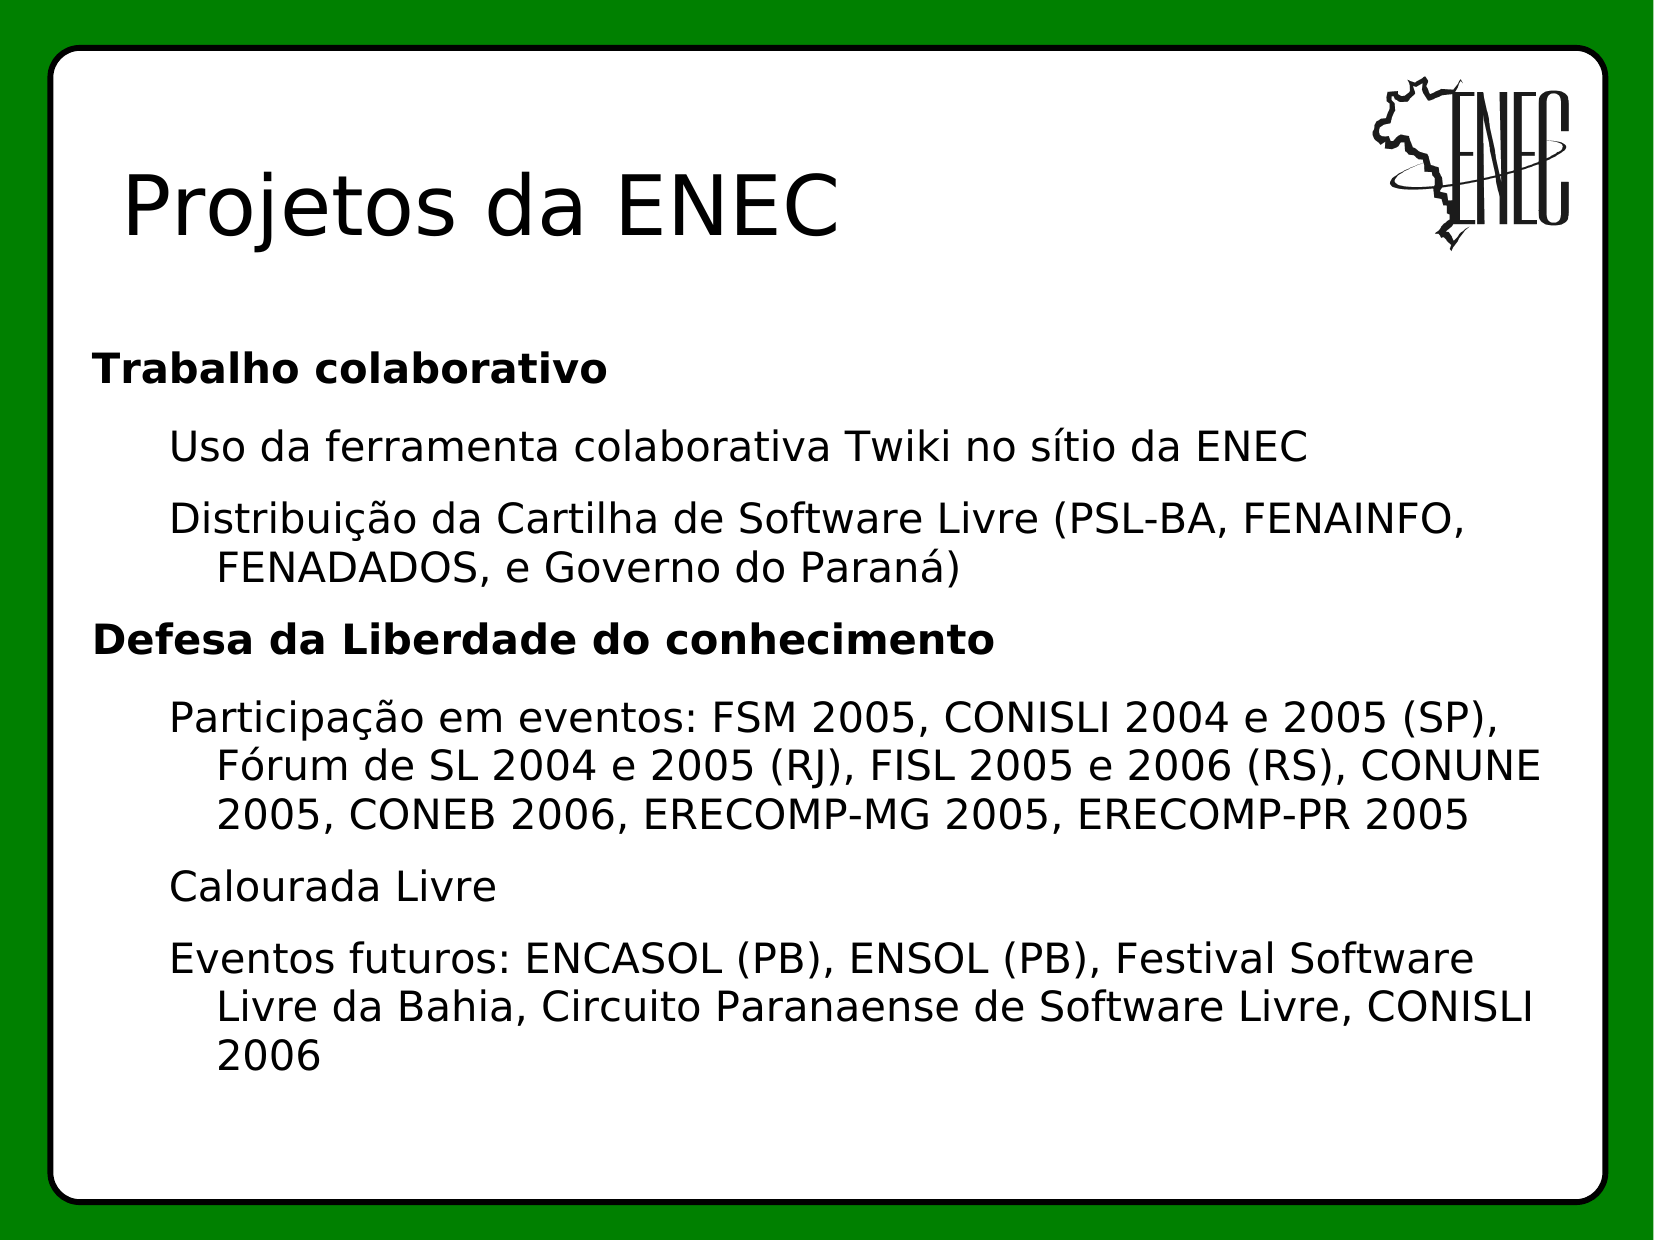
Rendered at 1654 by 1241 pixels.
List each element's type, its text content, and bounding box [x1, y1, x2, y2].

list Trabalho colaborativo Uso da ferramenta colaborativa Twiki no sítio da ENEC Distribuição da Cartilha de Software Livre (PSL-BA, FENAINFO, FENADADOS, e Governo do Paraná) Defesa da Liberdade do conhecimento Participação em eventos: FSM 2005, CONISLI 2004 e 2005 (SP), Fórum de SL 2004 e 2005 (RJ), FISL 2005 e 2006 (RS), CONUNE 2005, CONEB 2006, ERECOMP-MG 2005, ERECOMP-PR 2005 Calourada Livre Eventos futuros: ENCASOL (PB), ENSOL (PB), Festival Software Livre da Bahia, Circuito Paranaense de Software Livre, CONISLI 2006 [74, 344, 1580, 1127]
title Projetos da ENEC [121, 102, 1534, 311]
picture [1367, 71, 1575, 273]
